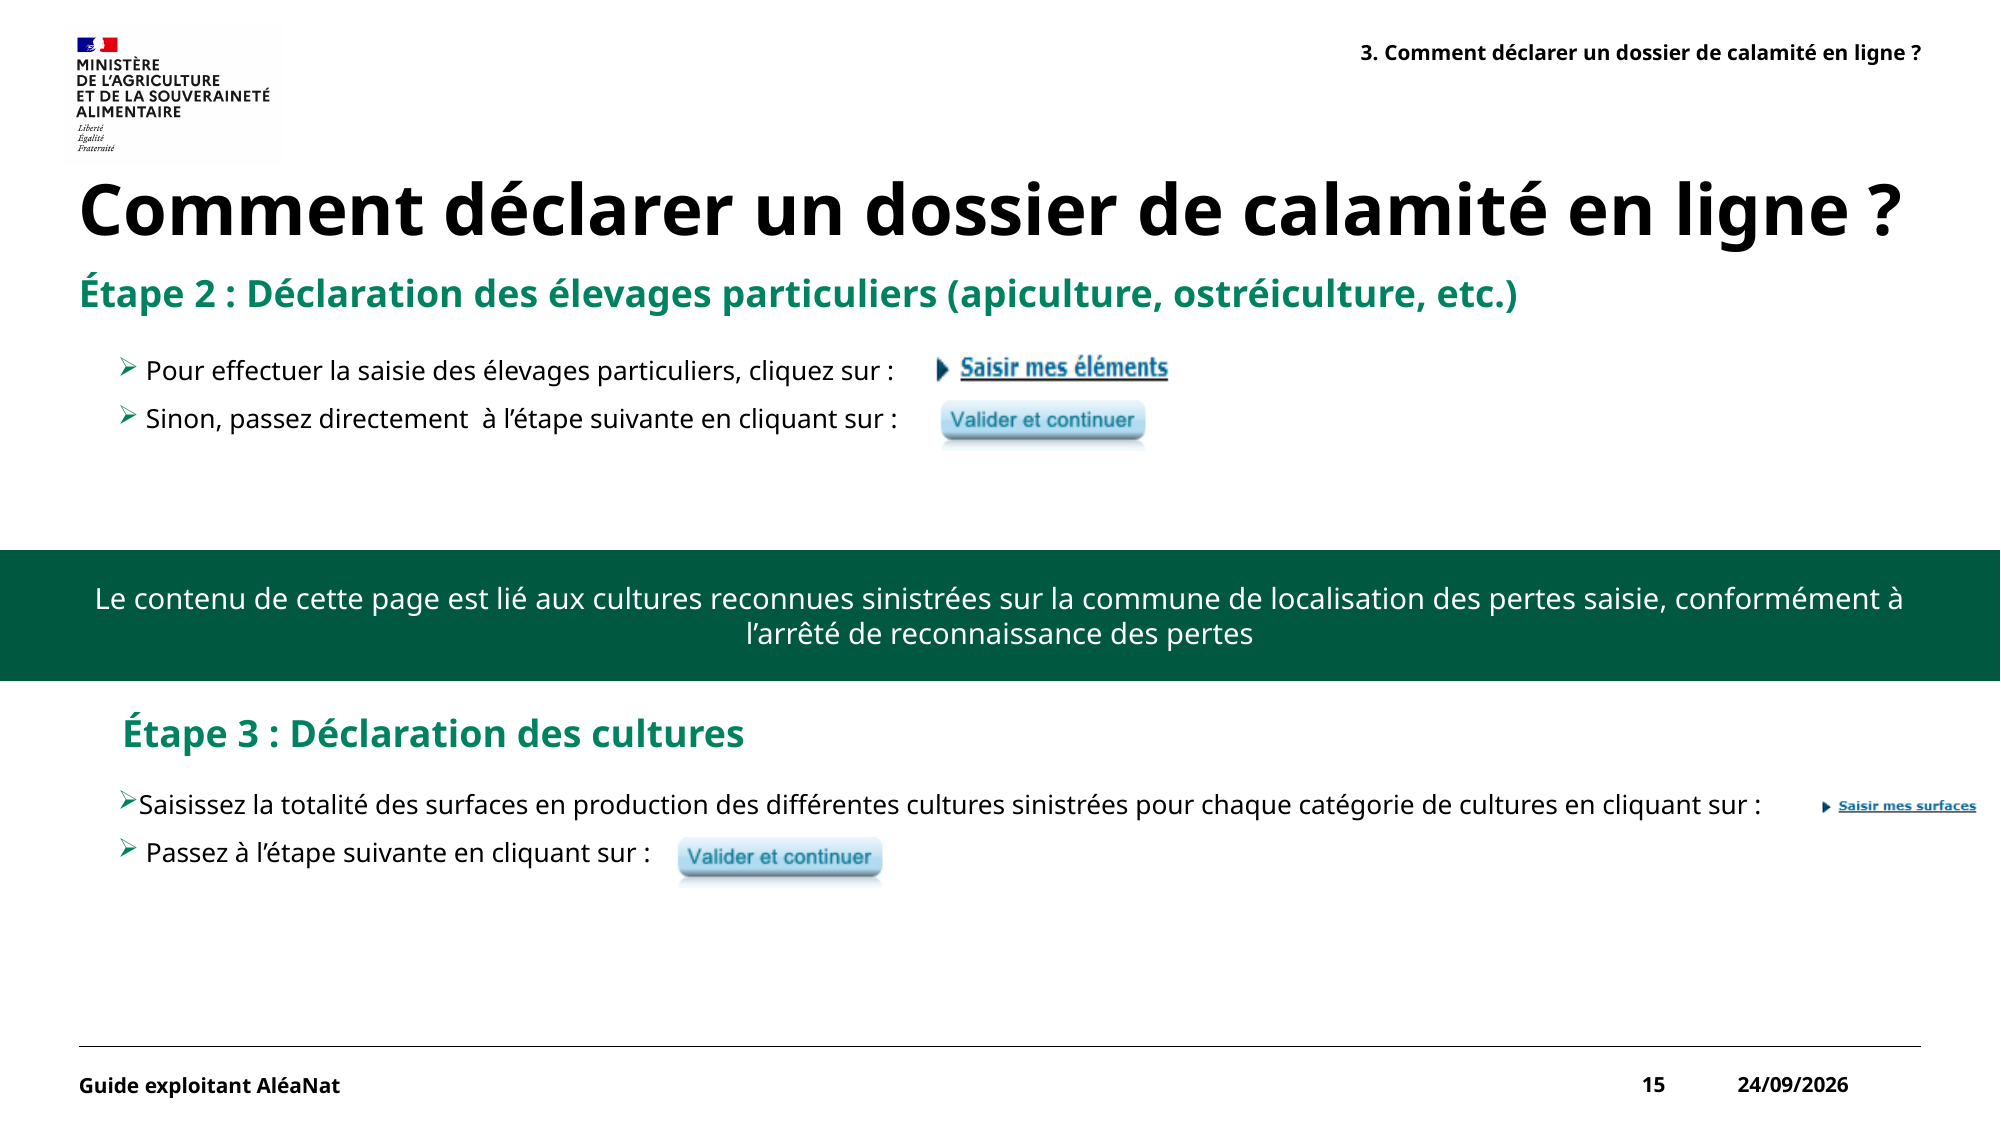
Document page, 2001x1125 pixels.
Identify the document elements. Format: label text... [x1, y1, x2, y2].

text_box Le contenu de cette page est lié aux cultures reconnues sinistrées sur la commune de localisation des pertes saisie, conformément à l’arrêté de reconnaissance des pertes [0, 550, 2000, 682]
footer Guide exploitant AléaNat [78, 1046, 1371, 1125]
text_box Étape 3 : Déclaration des cultures [122, 710, 1965, 784]
list Comment déclarer un dossier de calamité en ligne ? [724, 39, 1922, 119]
picture [920, 344, 1195, 451]
picture [1814, 789, 2000, 826]
picture [672, 831, 889, 888]
list Pour effectuer la saisie des élevages particuliers, cliquez sur : Sinon, passez directement à l’étape suivante en cliquant sur : Saisissez la totalité des surfaces en production des différentes cultures sinistrées pour chaque catégorie de cultures en cliquant sur : Passez à l’étape suivante en cliquant sur : [78, 354, 1922, 550]
picture [63, 23, 284, 165]
title Comment déclarer un dossier de calamité en ligne ? [78, 165, 1922, 260]
list Pour effectuer la saisie des élevages particuliers, cliquez sur : Sinon, passez directement à l’étape suivante en cliquant sur : Saisissez la totalité des surfaces en production des différentes cultures sinistrées pour chaque catégorie de cultures en cliquant sur : Passez à l’étape suivante en cliquant sur : [78, 682, 1922, 1034]
list Étape 2 : Déclaration des élevages particuliers (apiculture, ostréiculture, etc.) [78, 270, 1922, 344]
